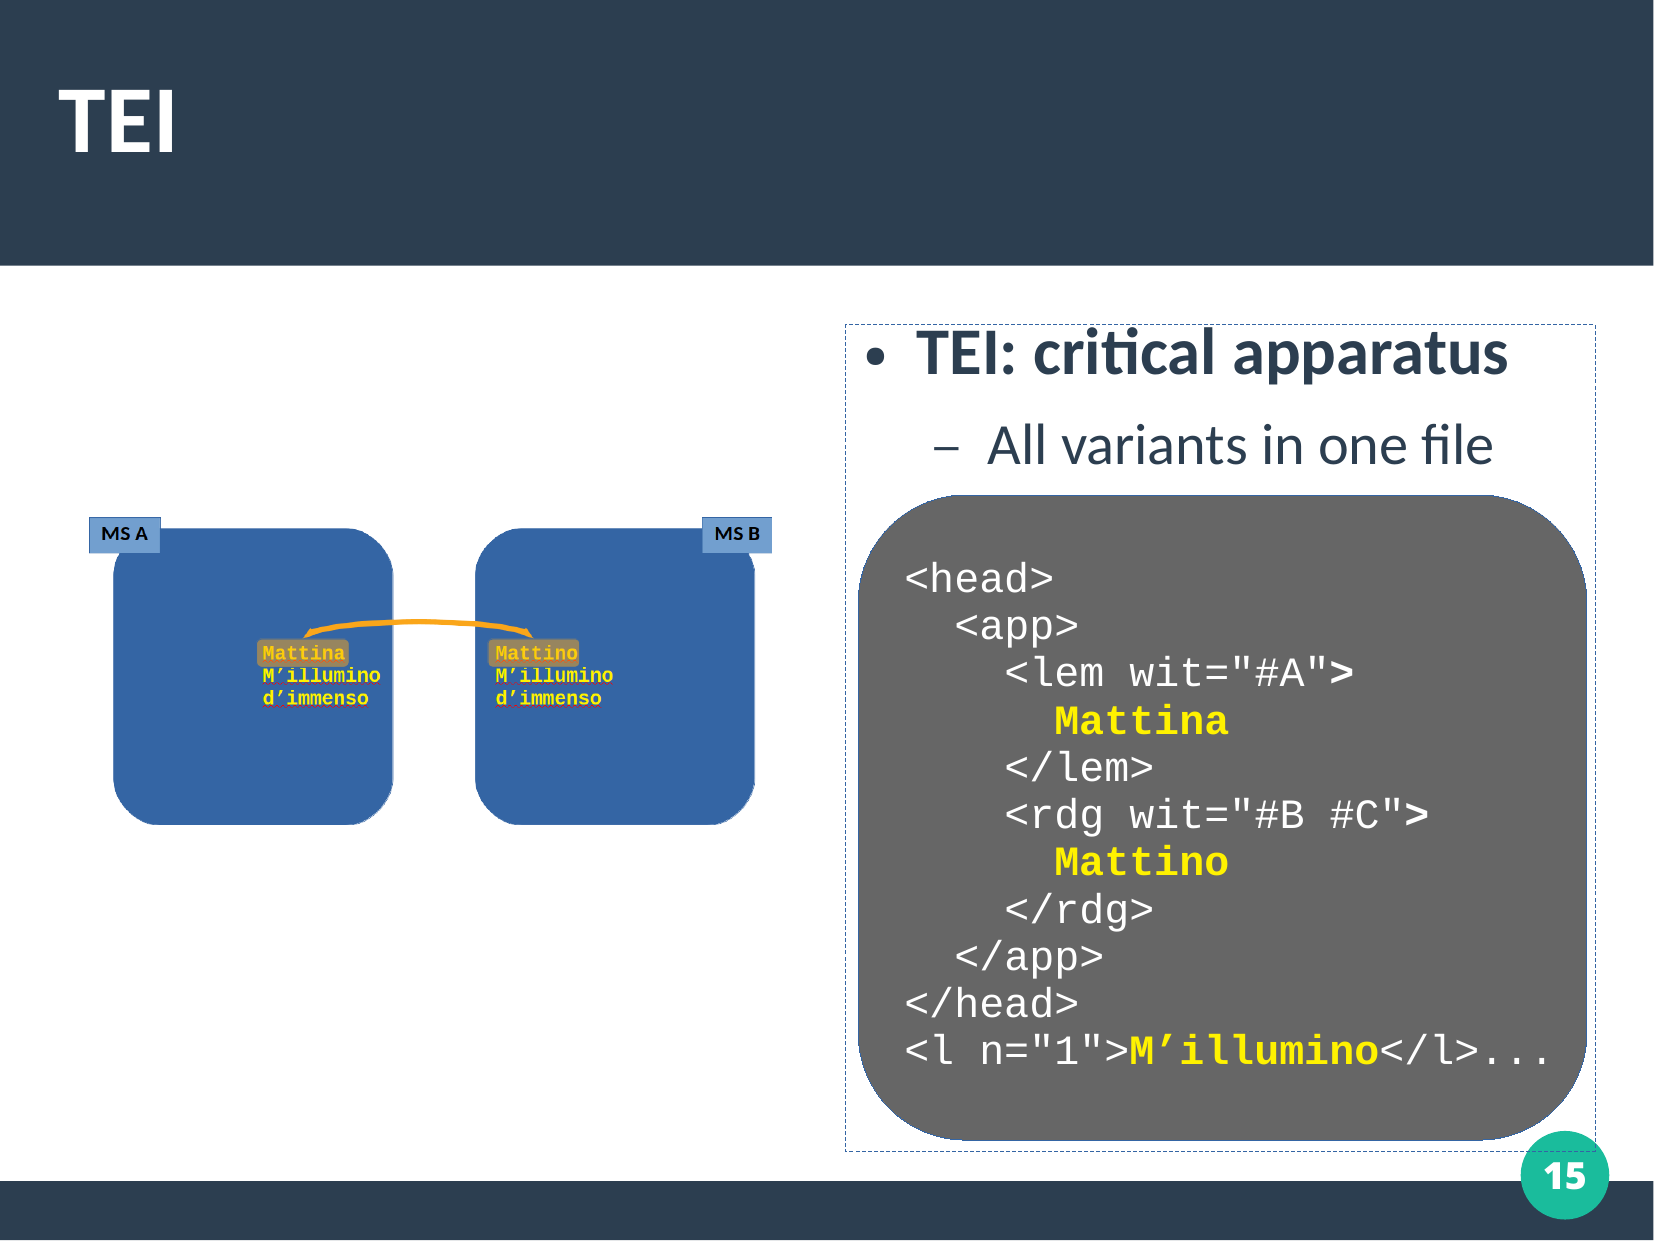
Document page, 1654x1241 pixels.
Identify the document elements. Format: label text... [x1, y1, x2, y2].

picture [89, 517, 772, 826]
text_box <head> <app> <lem wit="#A"> Mattina </lem> <rdg wit="#B #C"> Mattino </rdg> </app> </head> <l n="1">M’illumino</l>... [858, 495, 1587, 1141]
title TEI [59, 49, 1595, 207]
list TEI: critical apparatus All variants in one file [845, 324, 1596, 1152]
